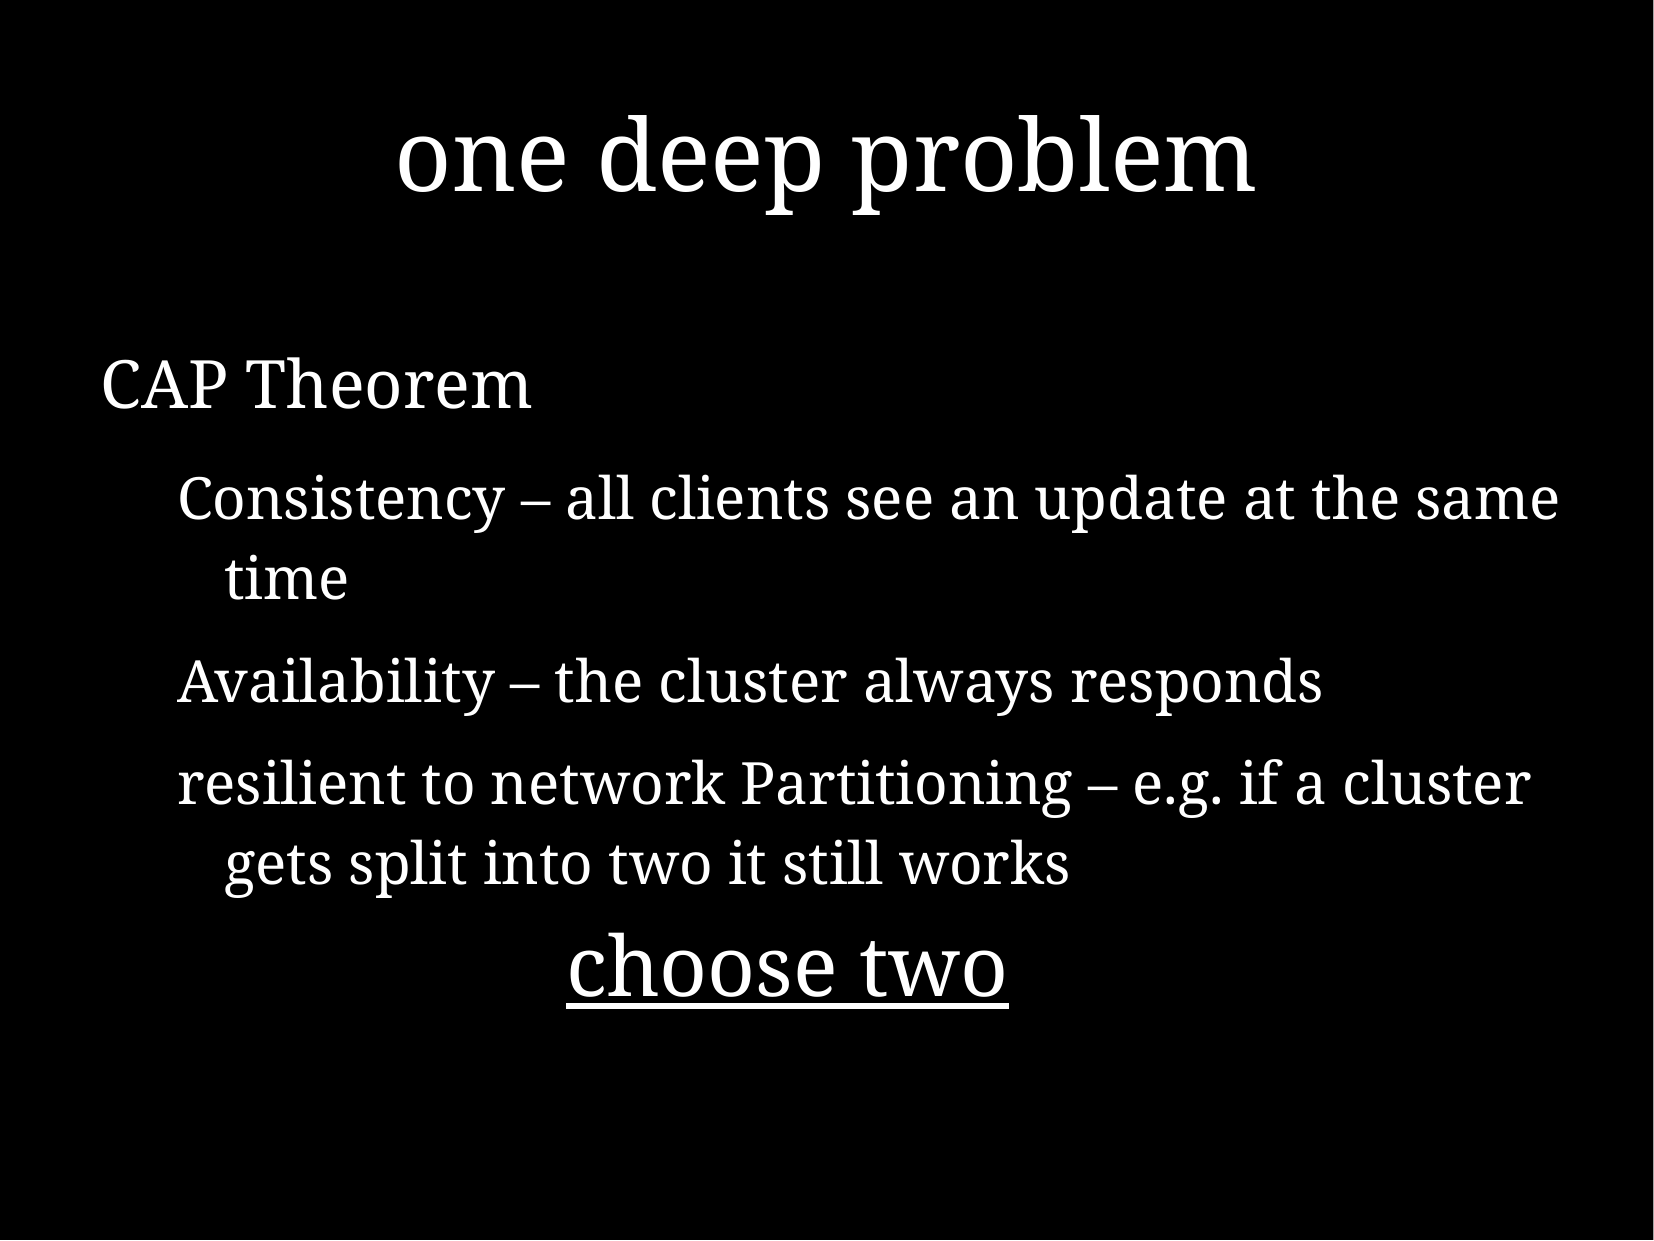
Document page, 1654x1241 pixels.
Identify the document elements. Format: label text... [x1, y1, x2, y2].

title one deep problem [82, 49, 1571, 257]
text_box choose two [262, 900, 1313, 1015]
list CAP Theorem Consistency – all clients see an update at the same time Availability – the cluster always responds resilient to network Partitioning – e.g. if a cluster gets split into two it still works [82, 337, 1571, 1094]
